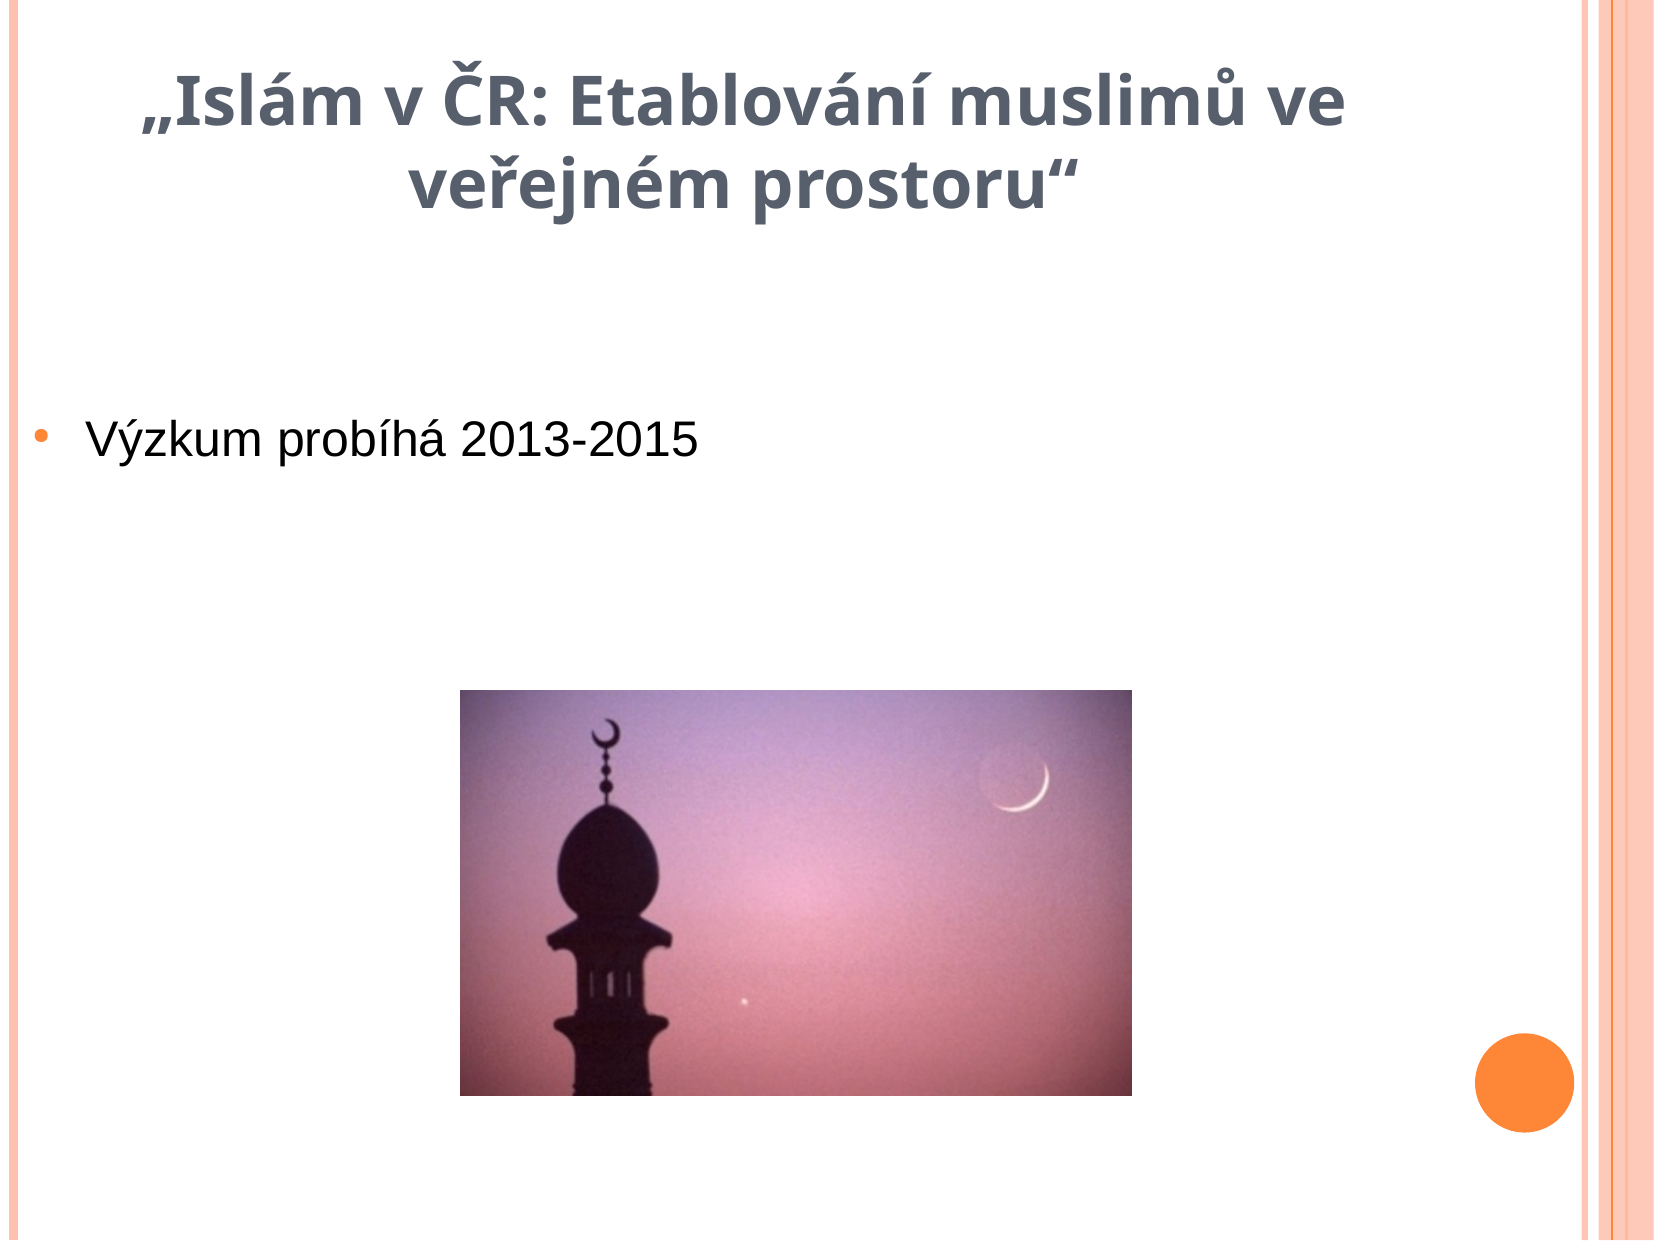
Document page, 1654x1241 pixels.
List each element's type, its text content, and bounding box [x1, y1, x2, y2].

title „Islám v ČR: Etablování muslimů ve veřejném prostoru“ [0, 49, 1489, 257]
picture [460, 690, 1132, 1097]
list Výzkum probíhá 2013-2015 [0, 290, 1489, 644]
